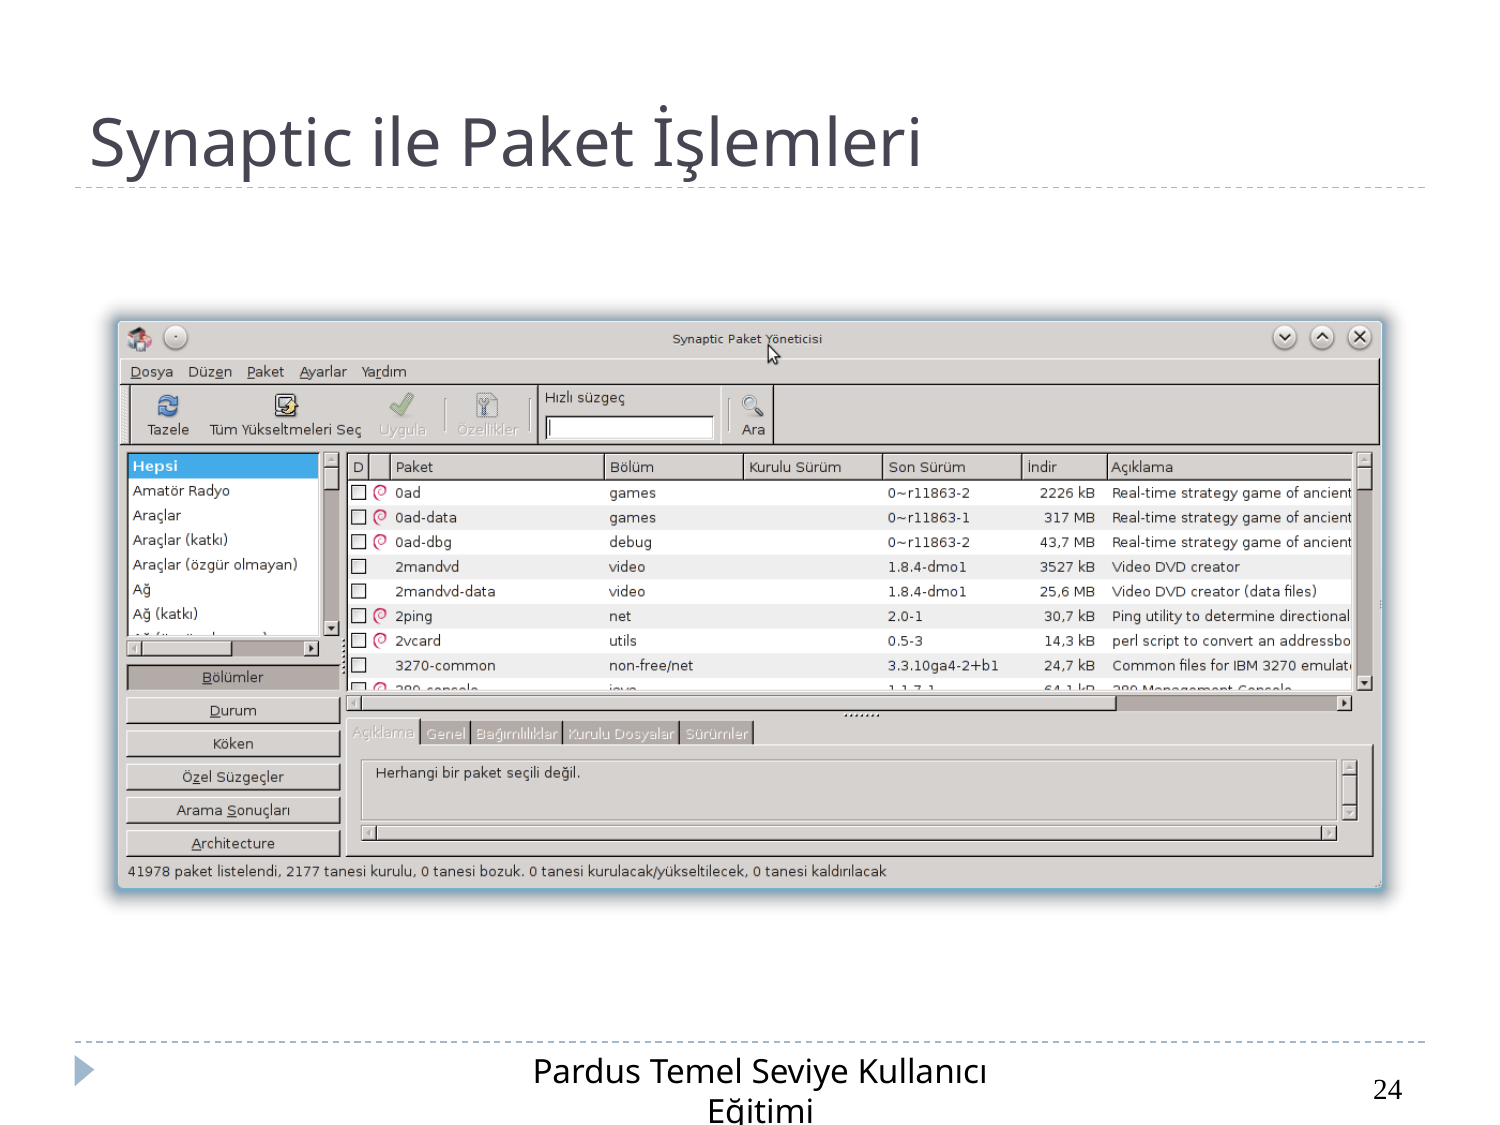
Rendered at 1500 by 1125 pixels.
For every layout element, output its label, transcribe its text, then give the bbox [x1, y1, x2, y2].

picture [75, 278, 1425, 931]
title Synaptic ile Paket İşlemleri [75, 24, 1425, 188]
